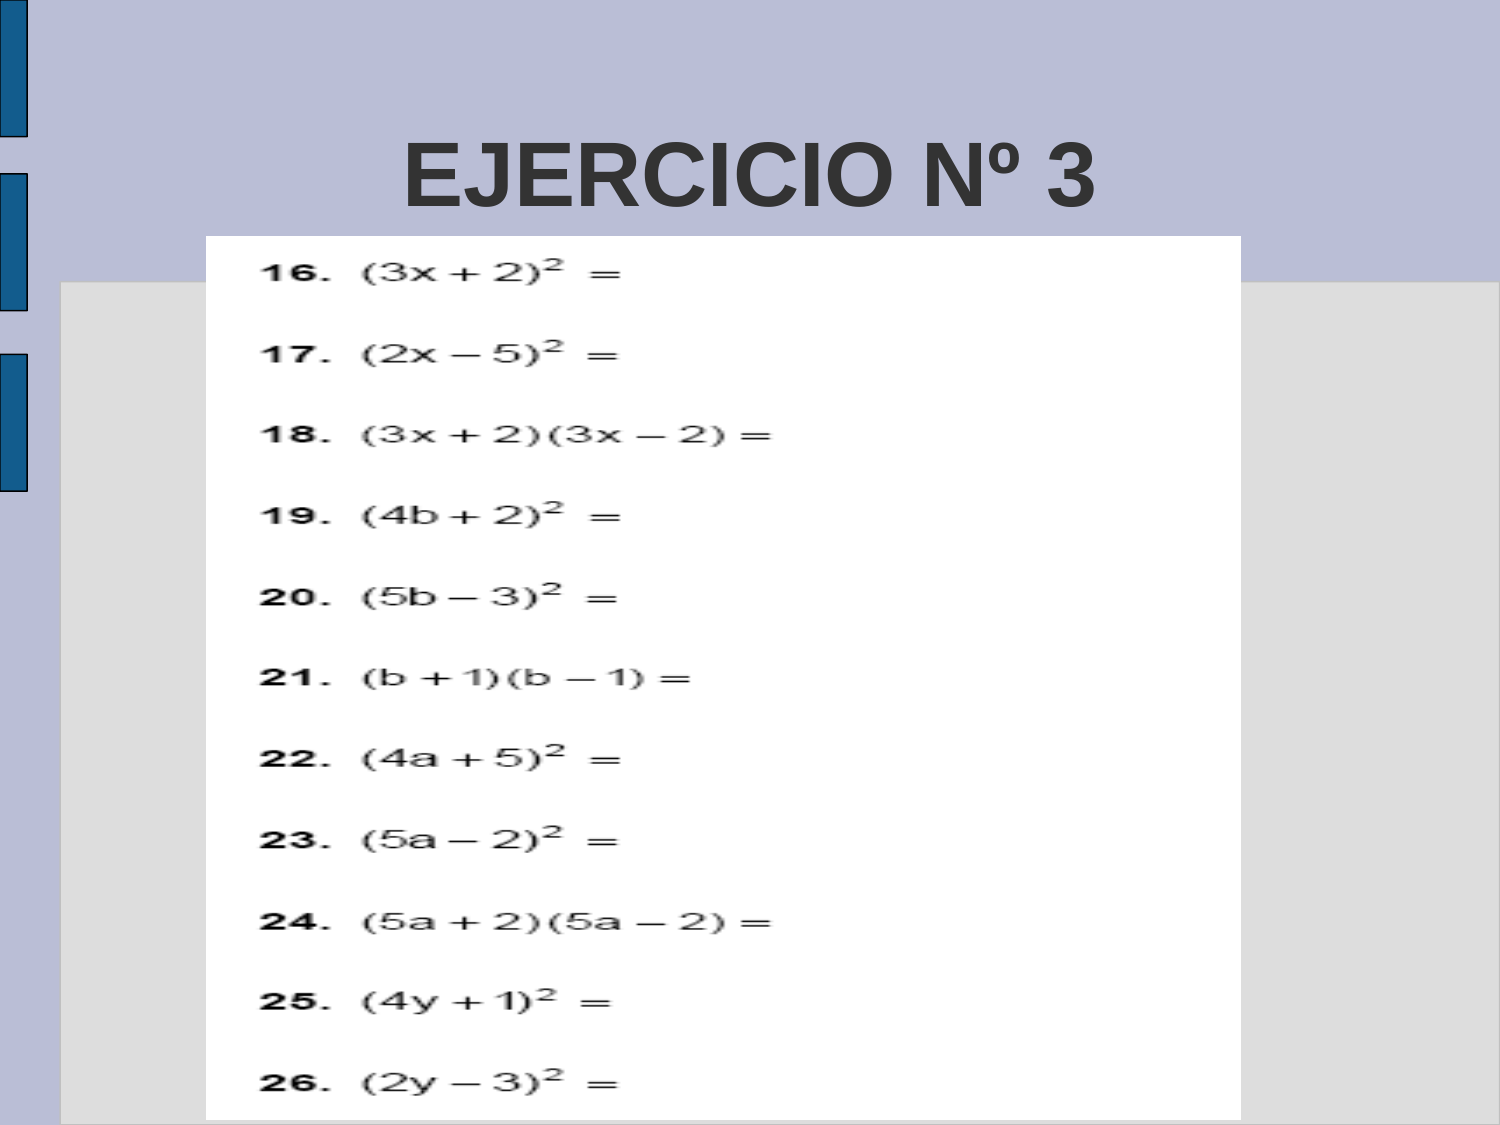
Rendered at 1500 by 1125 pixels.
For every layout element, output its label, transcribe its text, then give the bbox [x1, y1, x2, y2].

picture [206, 236, 1241, 1120]
title EJERCICIO Nº 3 [110, 80, 1391, 271]
